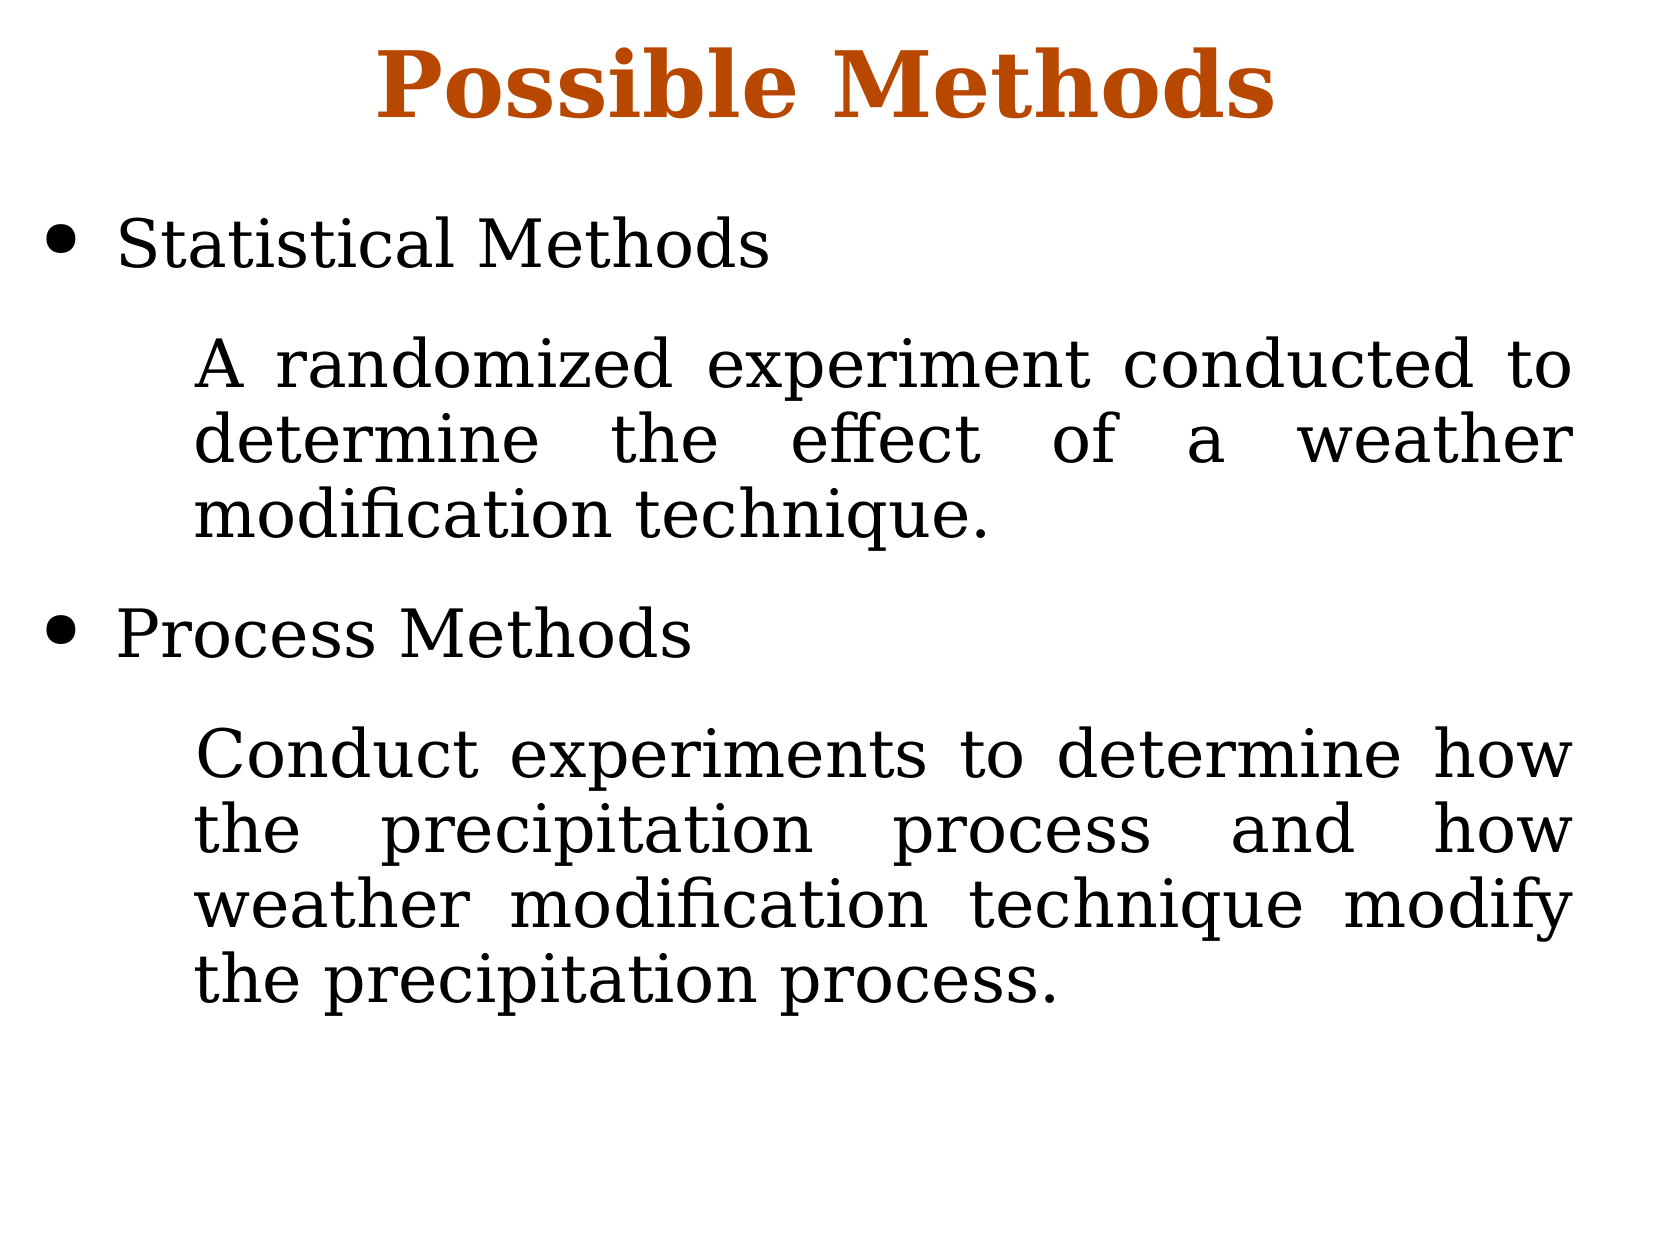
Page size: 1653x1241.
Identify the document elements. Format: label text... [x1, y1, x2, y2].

text_box Possible Methods [0, 37, 1653, 136]
text_box Statistical Methods A randomized experiment conducted to determine the effect of a weather modification technique. Process Methods Conduct experiments to determine how the precipitation process and how weather modification technique modify the precipitation process. [5, 206, 1576, 1123]
